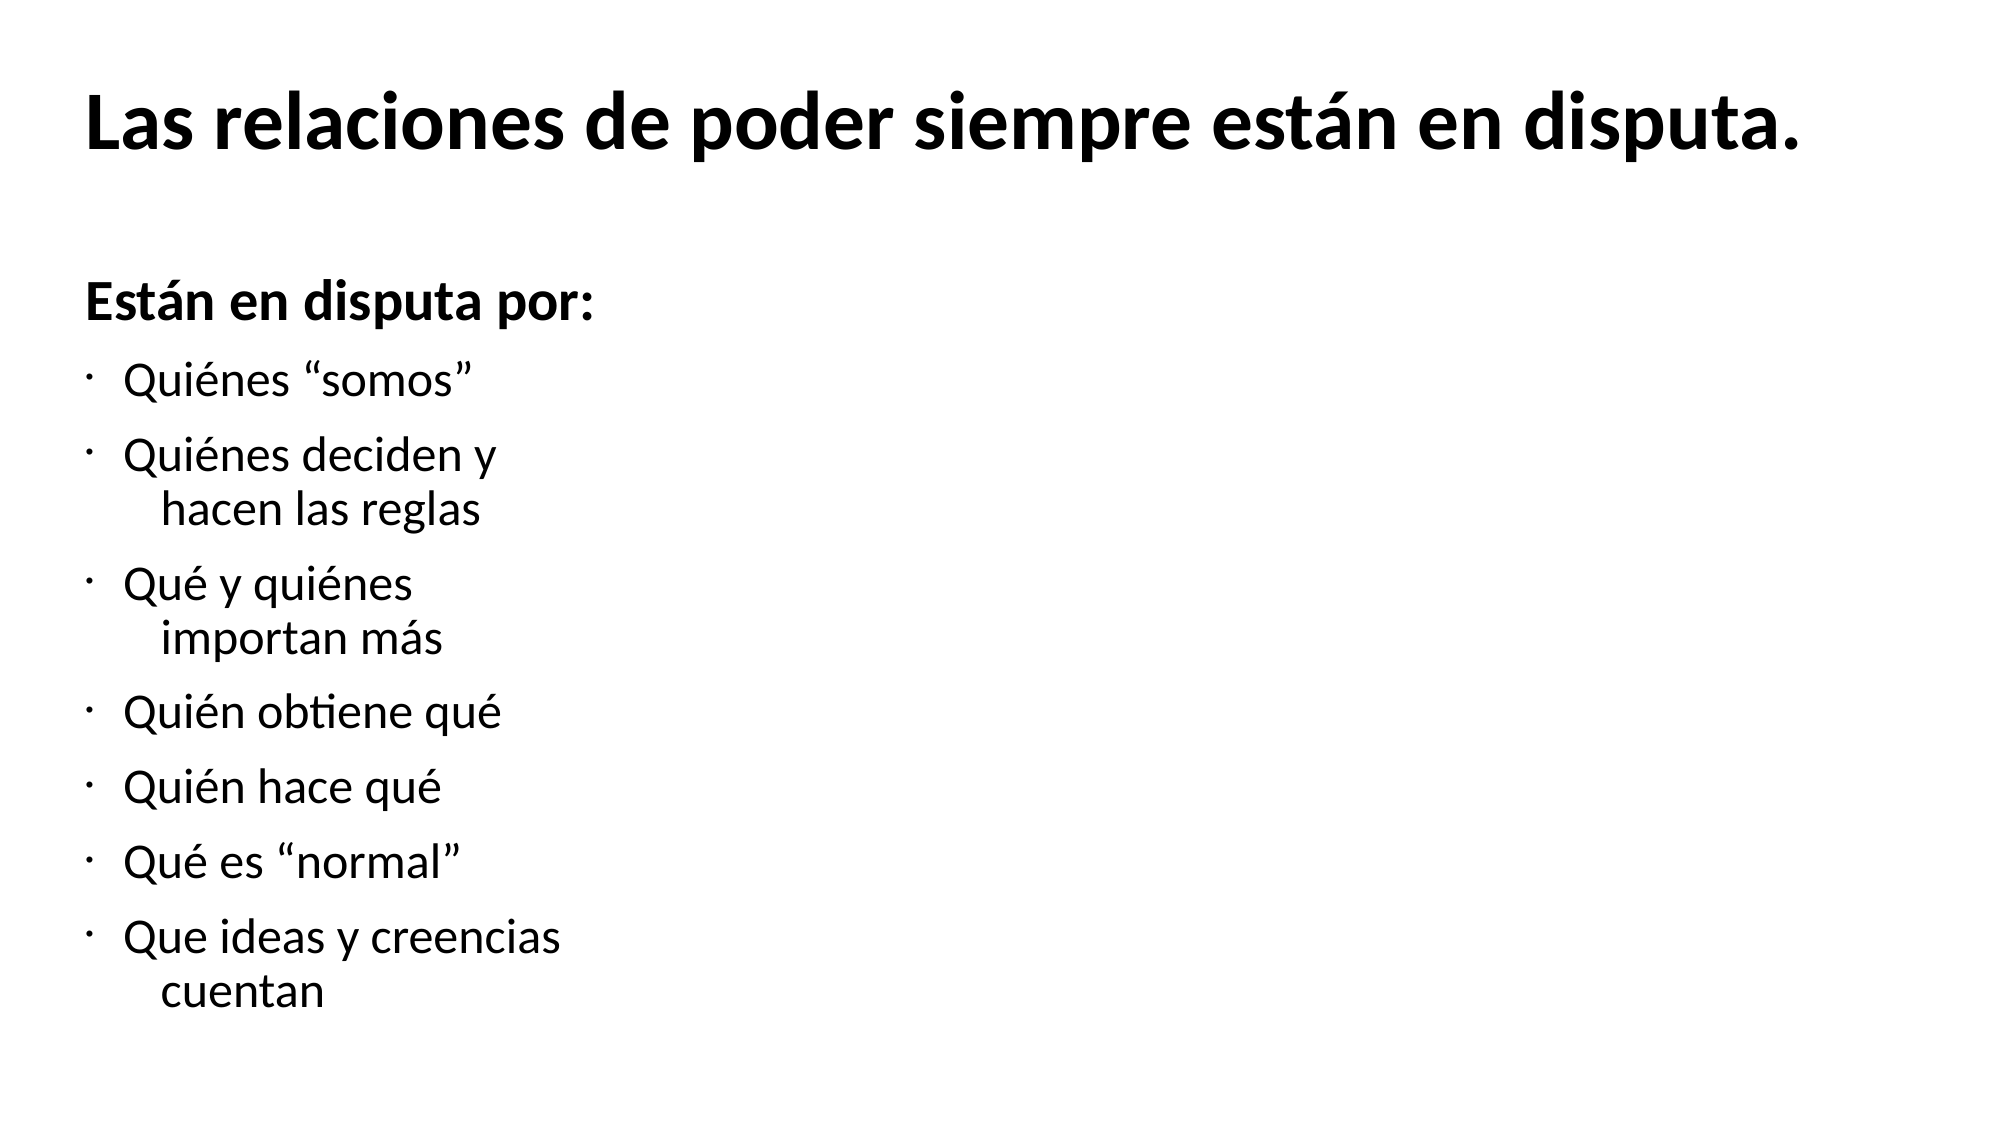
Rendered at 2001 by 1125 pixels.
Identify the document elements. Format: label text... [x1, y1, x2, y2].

text_box Están en disputa por: Quiénes “somos” Quiénes deciden y hacen las reglas Qué y quiénes importan más Quién obtiene qué Quién hace qué Qué es “normal” Que ideas y creencias cuentan [70, 262, 616, 1051]
text_box Las relaciones de poder siempre están en disputa. [70, 41, 1904, 204]
